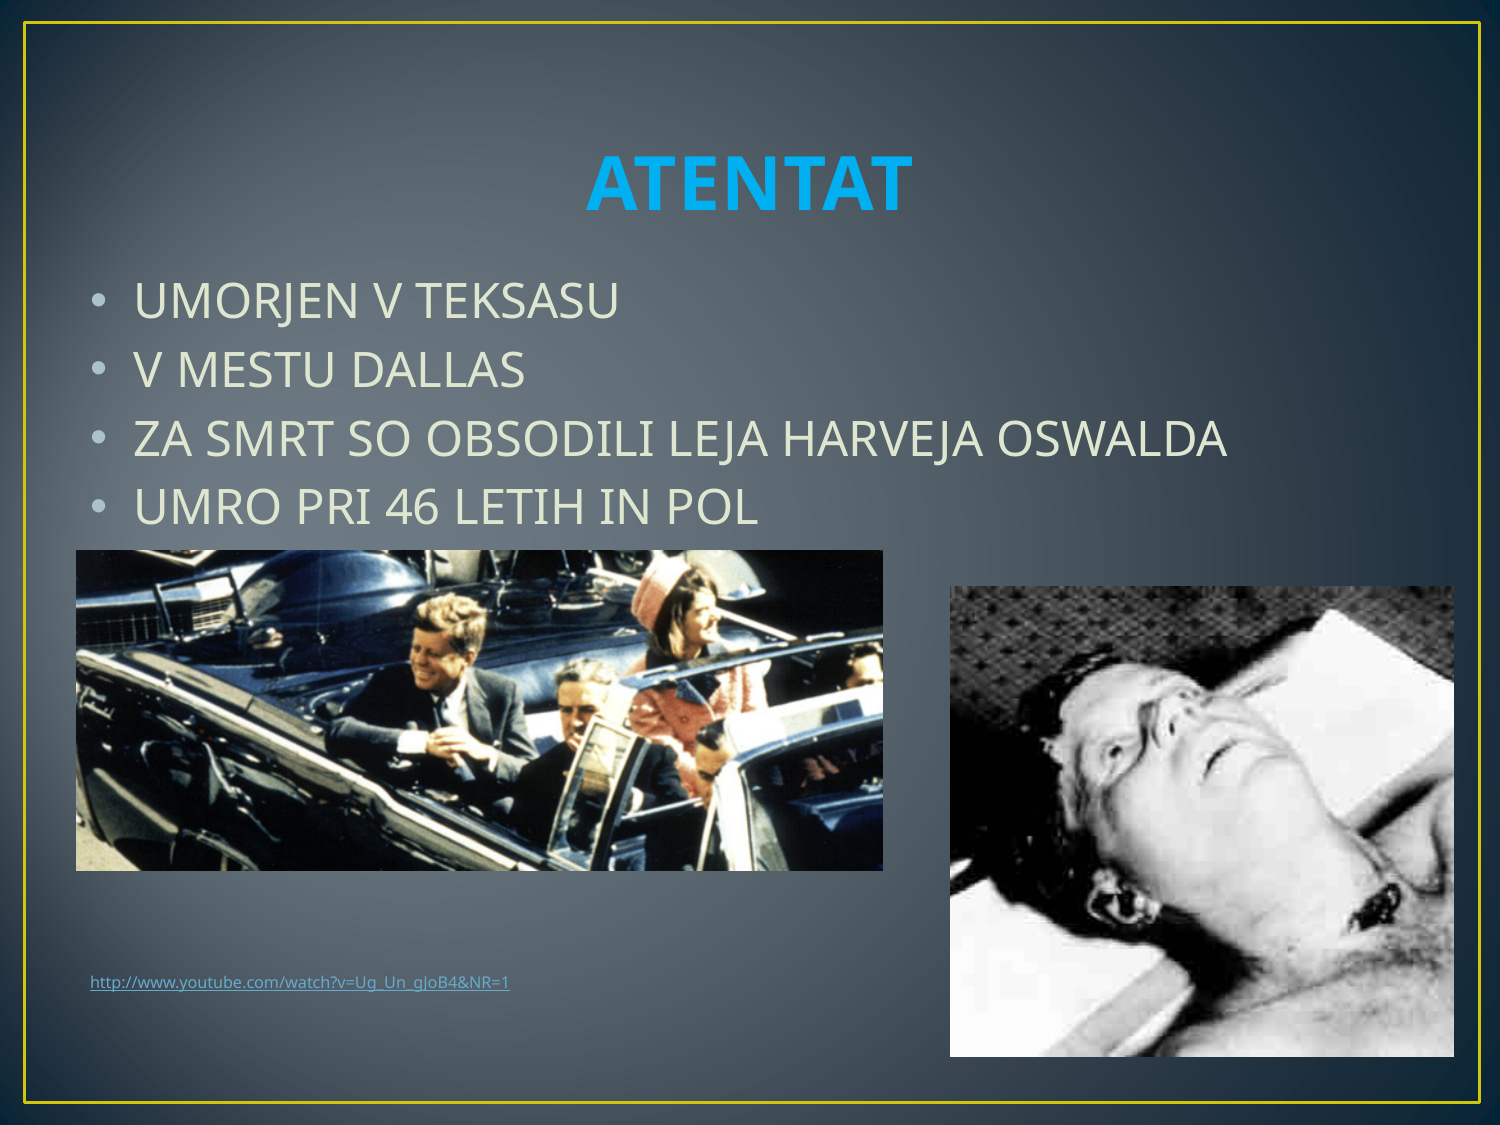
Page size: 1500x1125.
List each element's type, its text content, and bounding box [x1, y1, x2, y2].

list UMORJEN V TEKSASU V MESTU DALLAS ZA SMRT SO OBSODILI LEJA HARVEJA OSWALDA UMRO PRI 46 LETIH IN POL http://www.youtube.com/watch?v=Ug_Un_gJoB4&NR=1 [75, 262, 1425, 1005]
picture [0, 0, 1500, 1125]
title ATENTAT [75, 45, 1425, 233]
